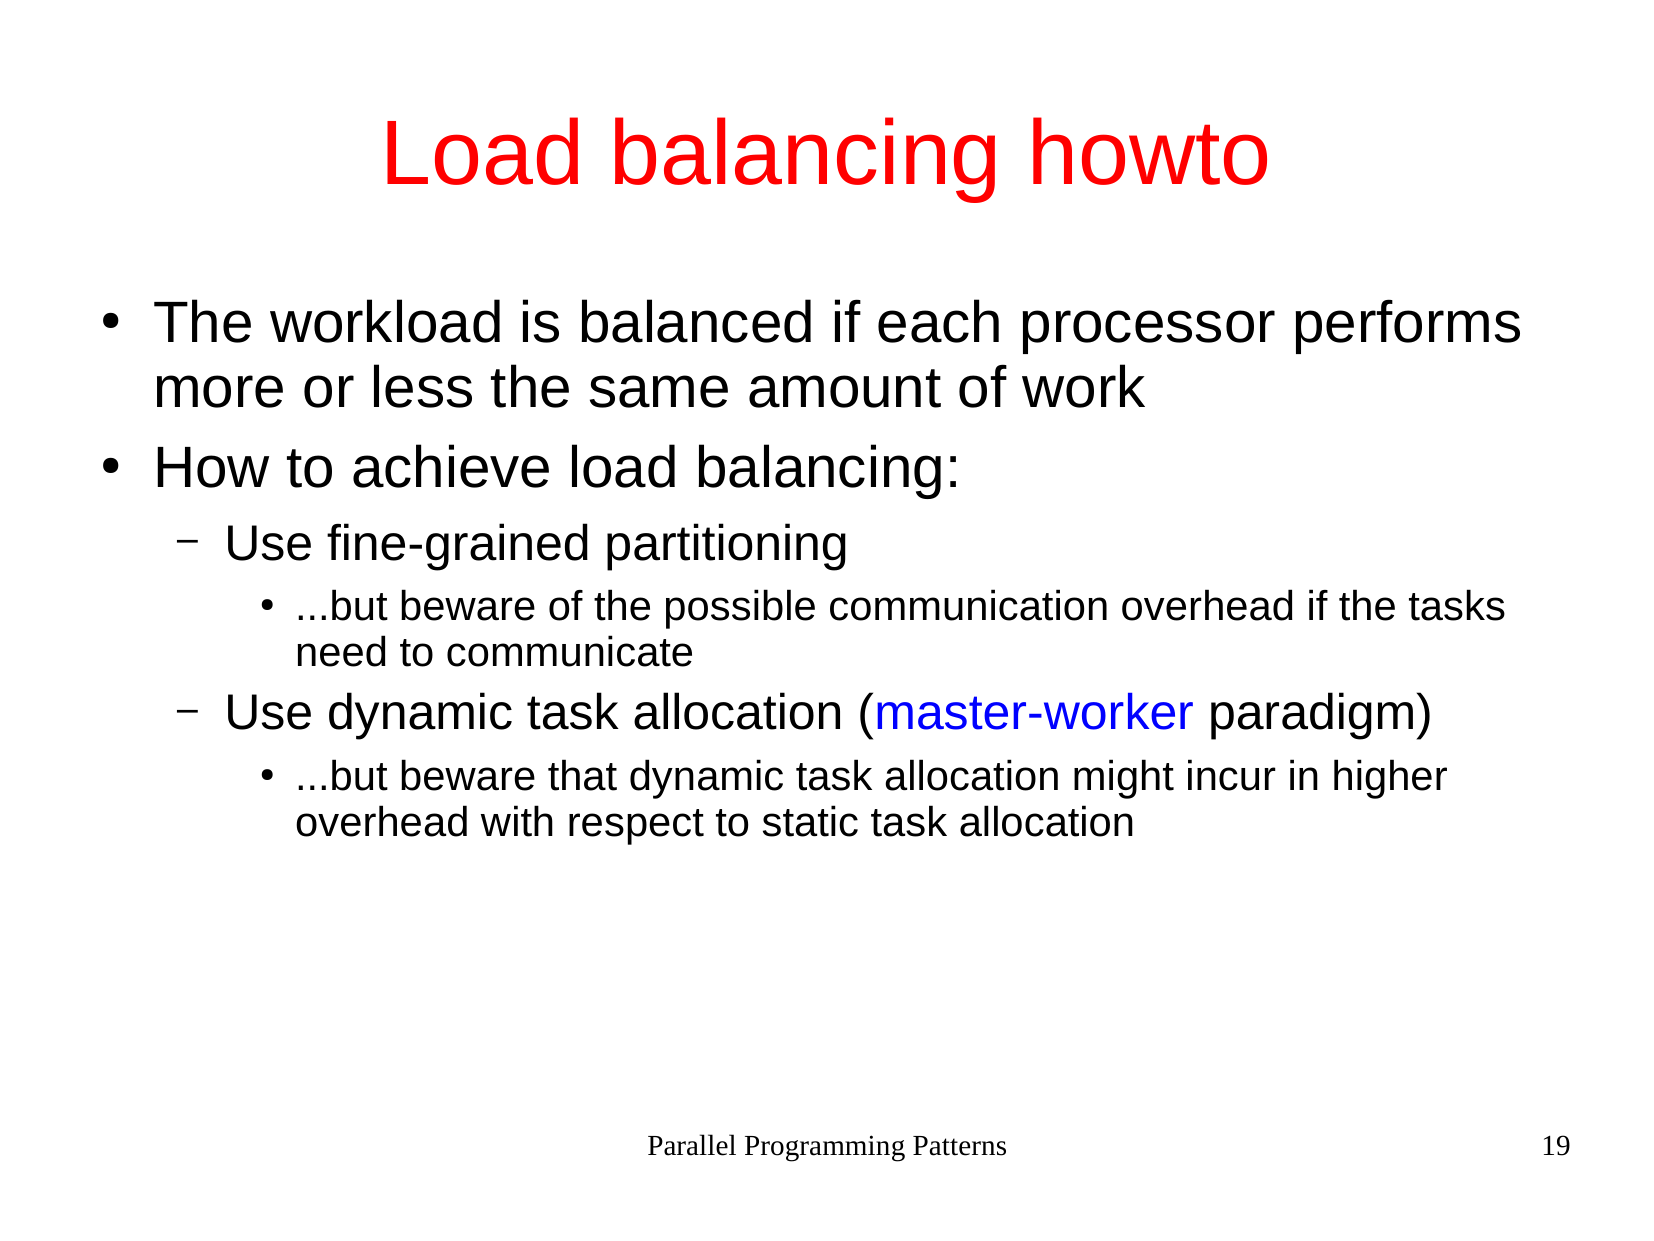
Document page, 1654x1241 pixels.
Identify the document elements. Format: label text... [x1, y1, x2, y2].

list The workload is balanced if each processor performs more or less the same amount of work How to achieve load balancing: Use fine-grained partitioning ...but beware of the possible communication overhead if the tasks need to communicate Use dynamic task allocation (master-worker paradigm) ...but beware that dynamic task allocation might incur in higher overhead with respect to static task allocation [82, 290, 1571, 1109]
title Load balancing howto [82, 49, 1571, 257]
